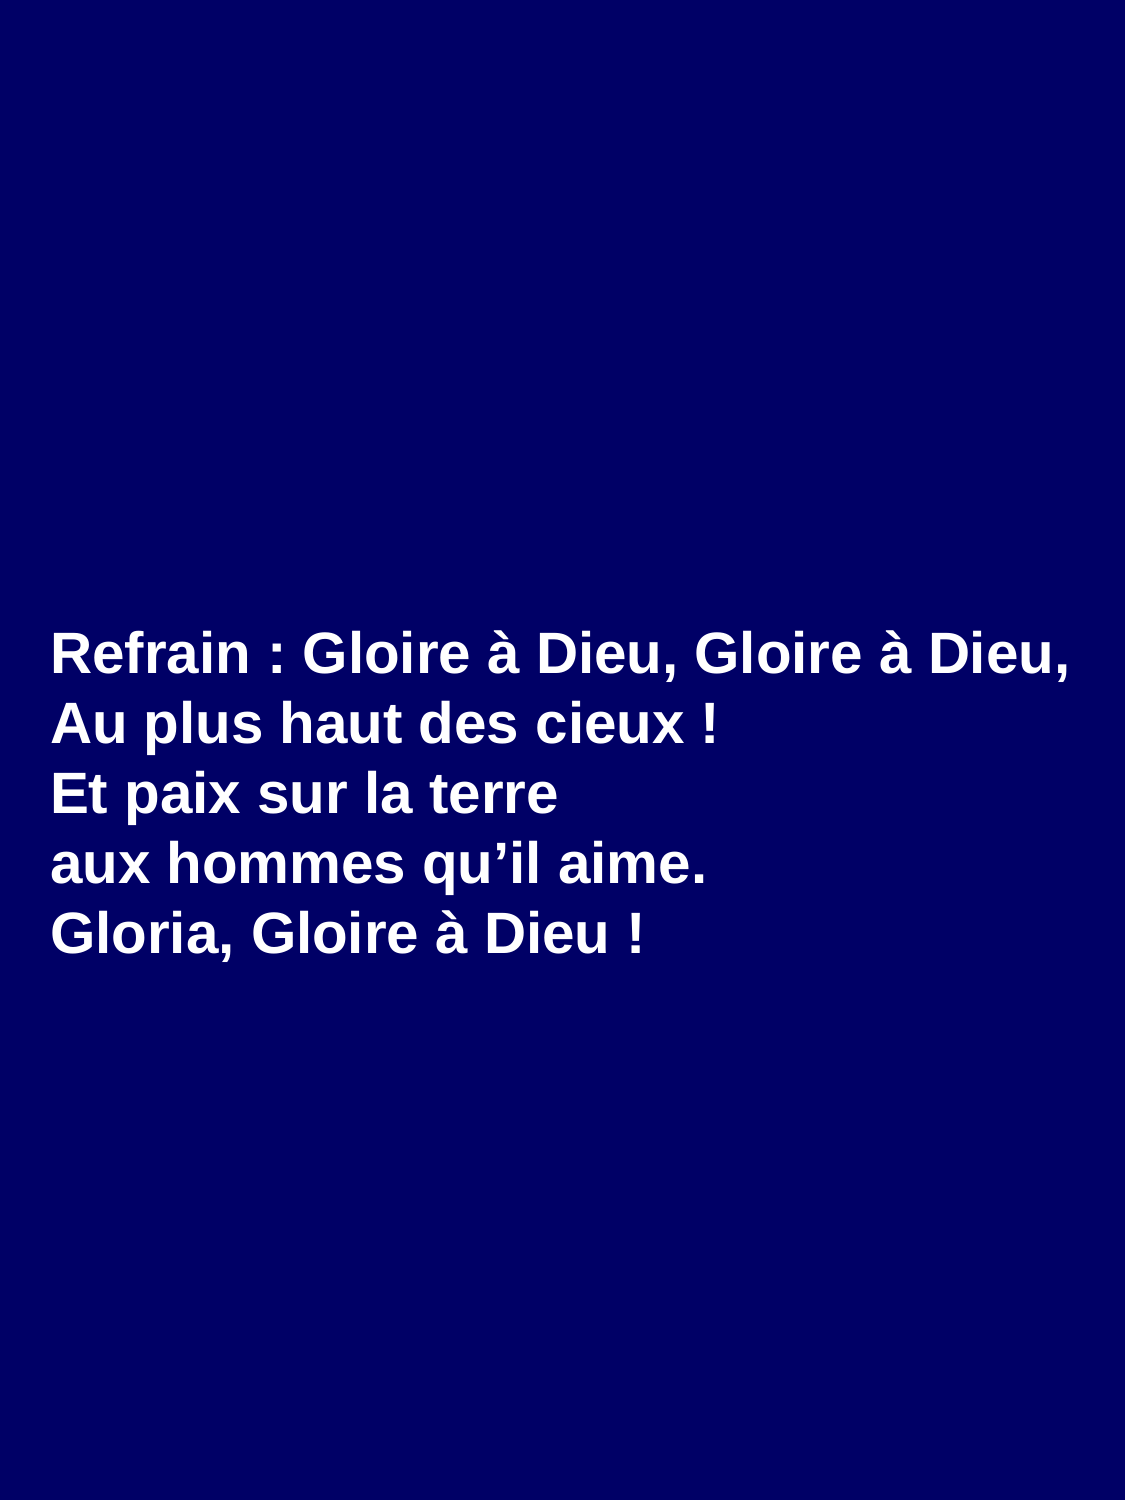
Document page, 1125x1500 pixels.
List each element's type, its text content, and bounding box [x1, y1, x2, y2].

text_box Refrain : Gloire à Dieu, Gloire à Dieu, Au plus haut des cieux ! Et paix sur la terre aux hommes qu’il aime. Gloria, Gloire à Dieu ! [35, 531, 1125, 1496]
